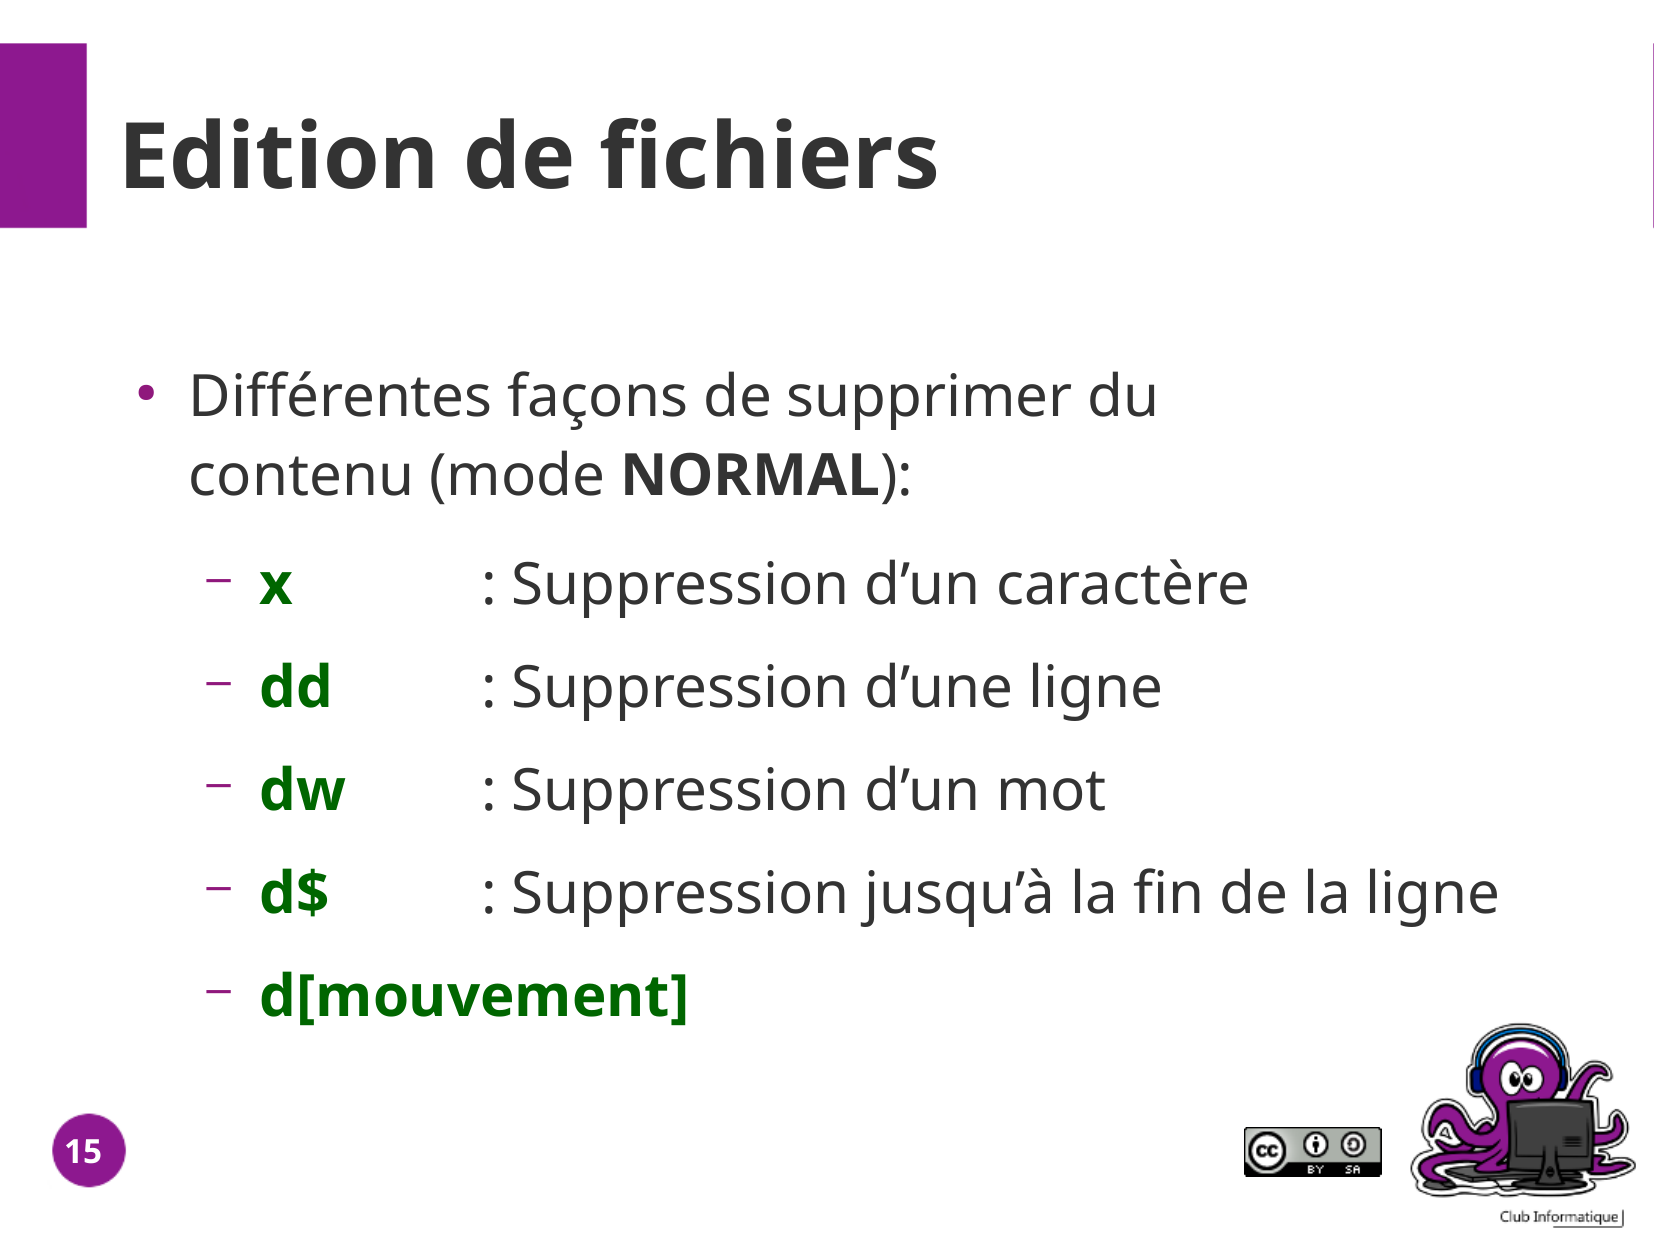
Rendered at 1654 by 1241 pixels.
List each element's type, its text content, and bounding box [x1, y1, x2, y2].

picture [0, 0, 1654, 1241]
list Différentes façons de supprimer du contenu (mode NORMAL): x : Suppression d’un caractère dd : Suppression d’une ligne dw : Suppression d’un mot d$ : Suppression jusqu’à la fin de la ligne d[mouvement] [118, 354, 1536, 1074]
title Edition de fichiers [118, 49, 1571, 257]
